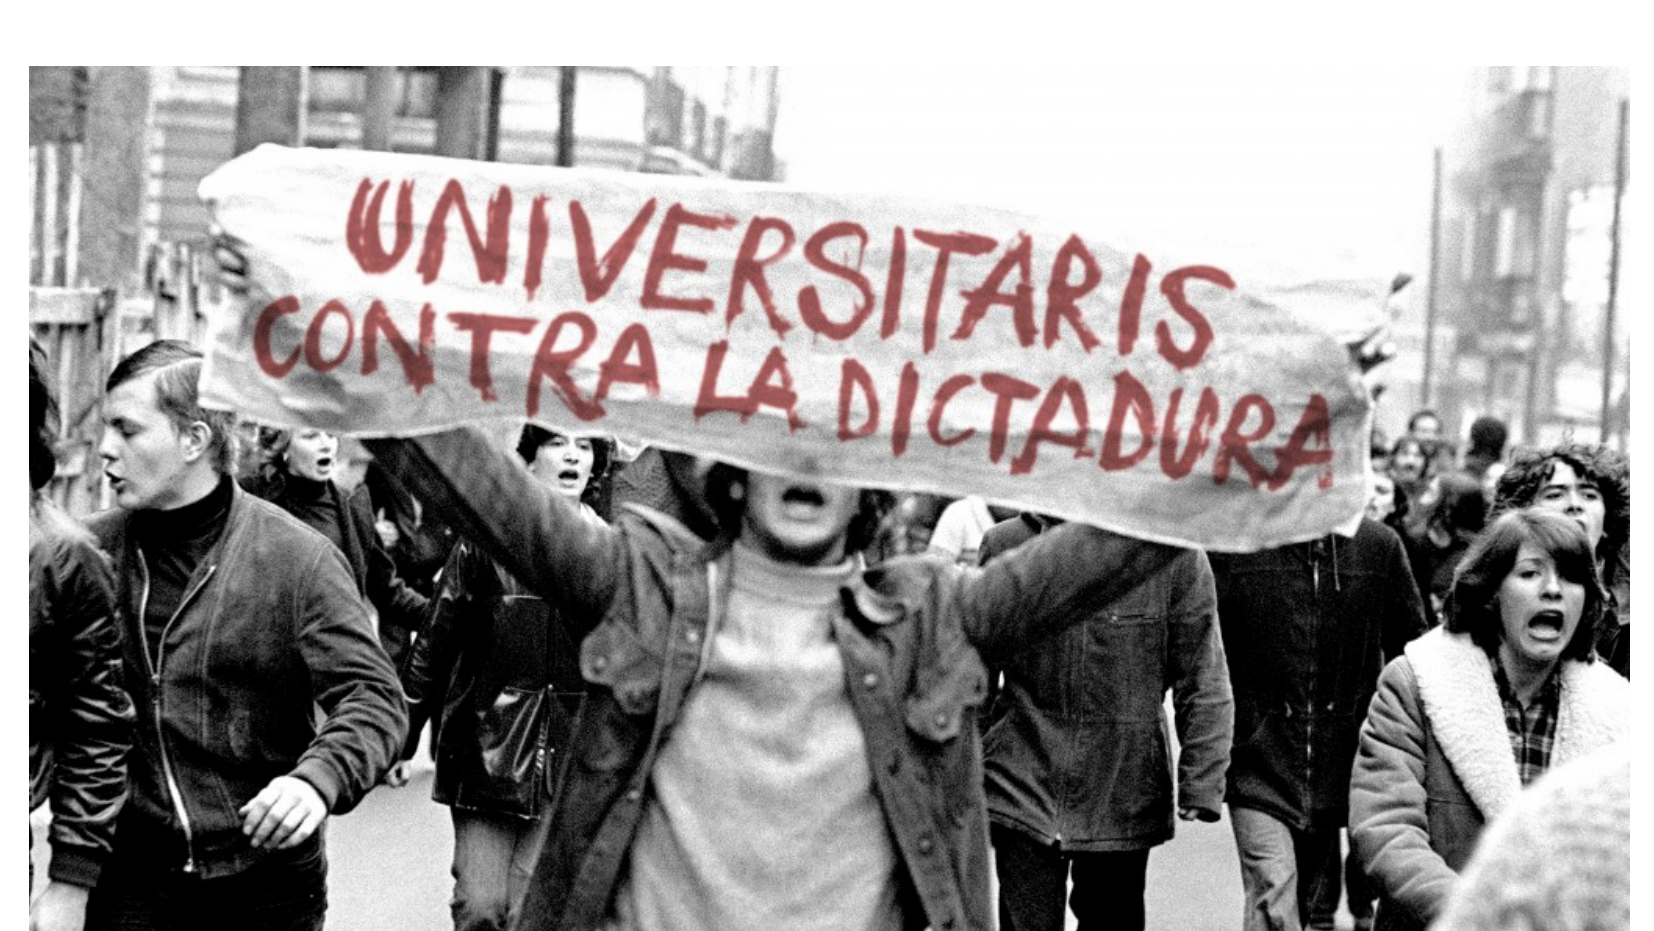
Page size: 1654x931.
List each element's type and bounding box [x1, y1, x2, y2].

picture [29, 66, 1630, 931]
